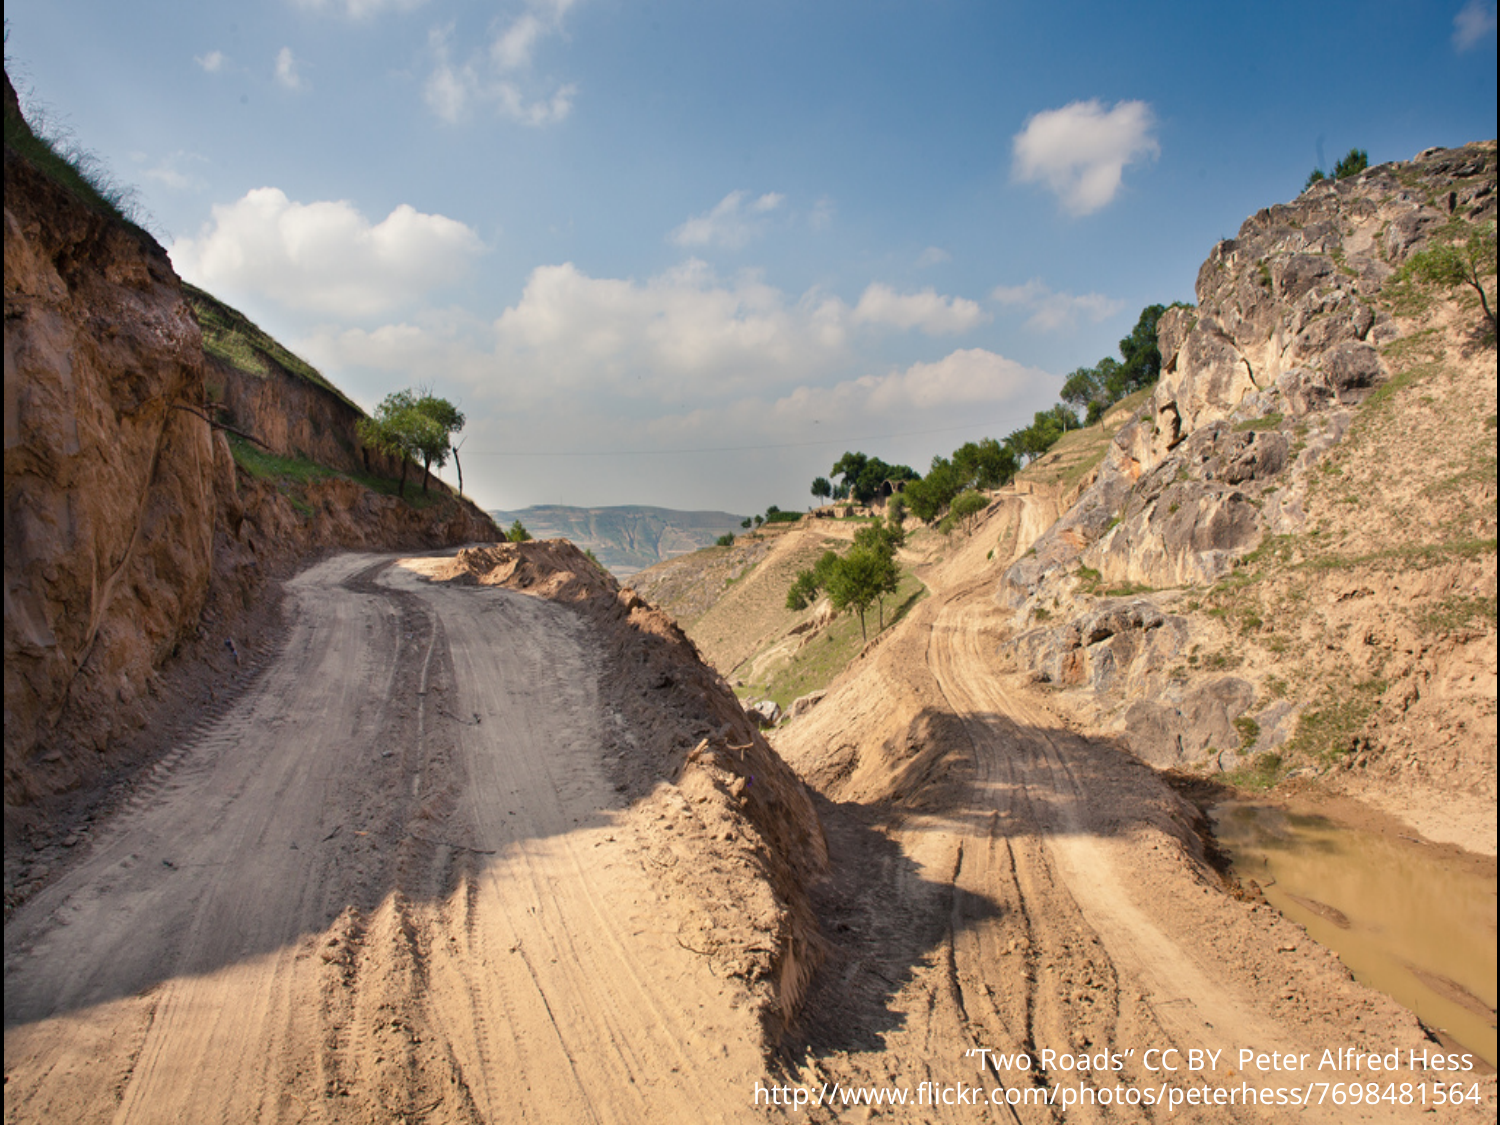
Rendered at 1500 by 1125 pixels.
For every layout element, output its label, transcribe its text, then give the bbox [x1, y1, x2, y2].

picture [4, 0, 1497, 1125]
text_box “Two Roads” CC BY Peter Alfred Hess http://www.flickr.com/photos/peterhess/7698481564 [652, 1035, 1497, 1125]
